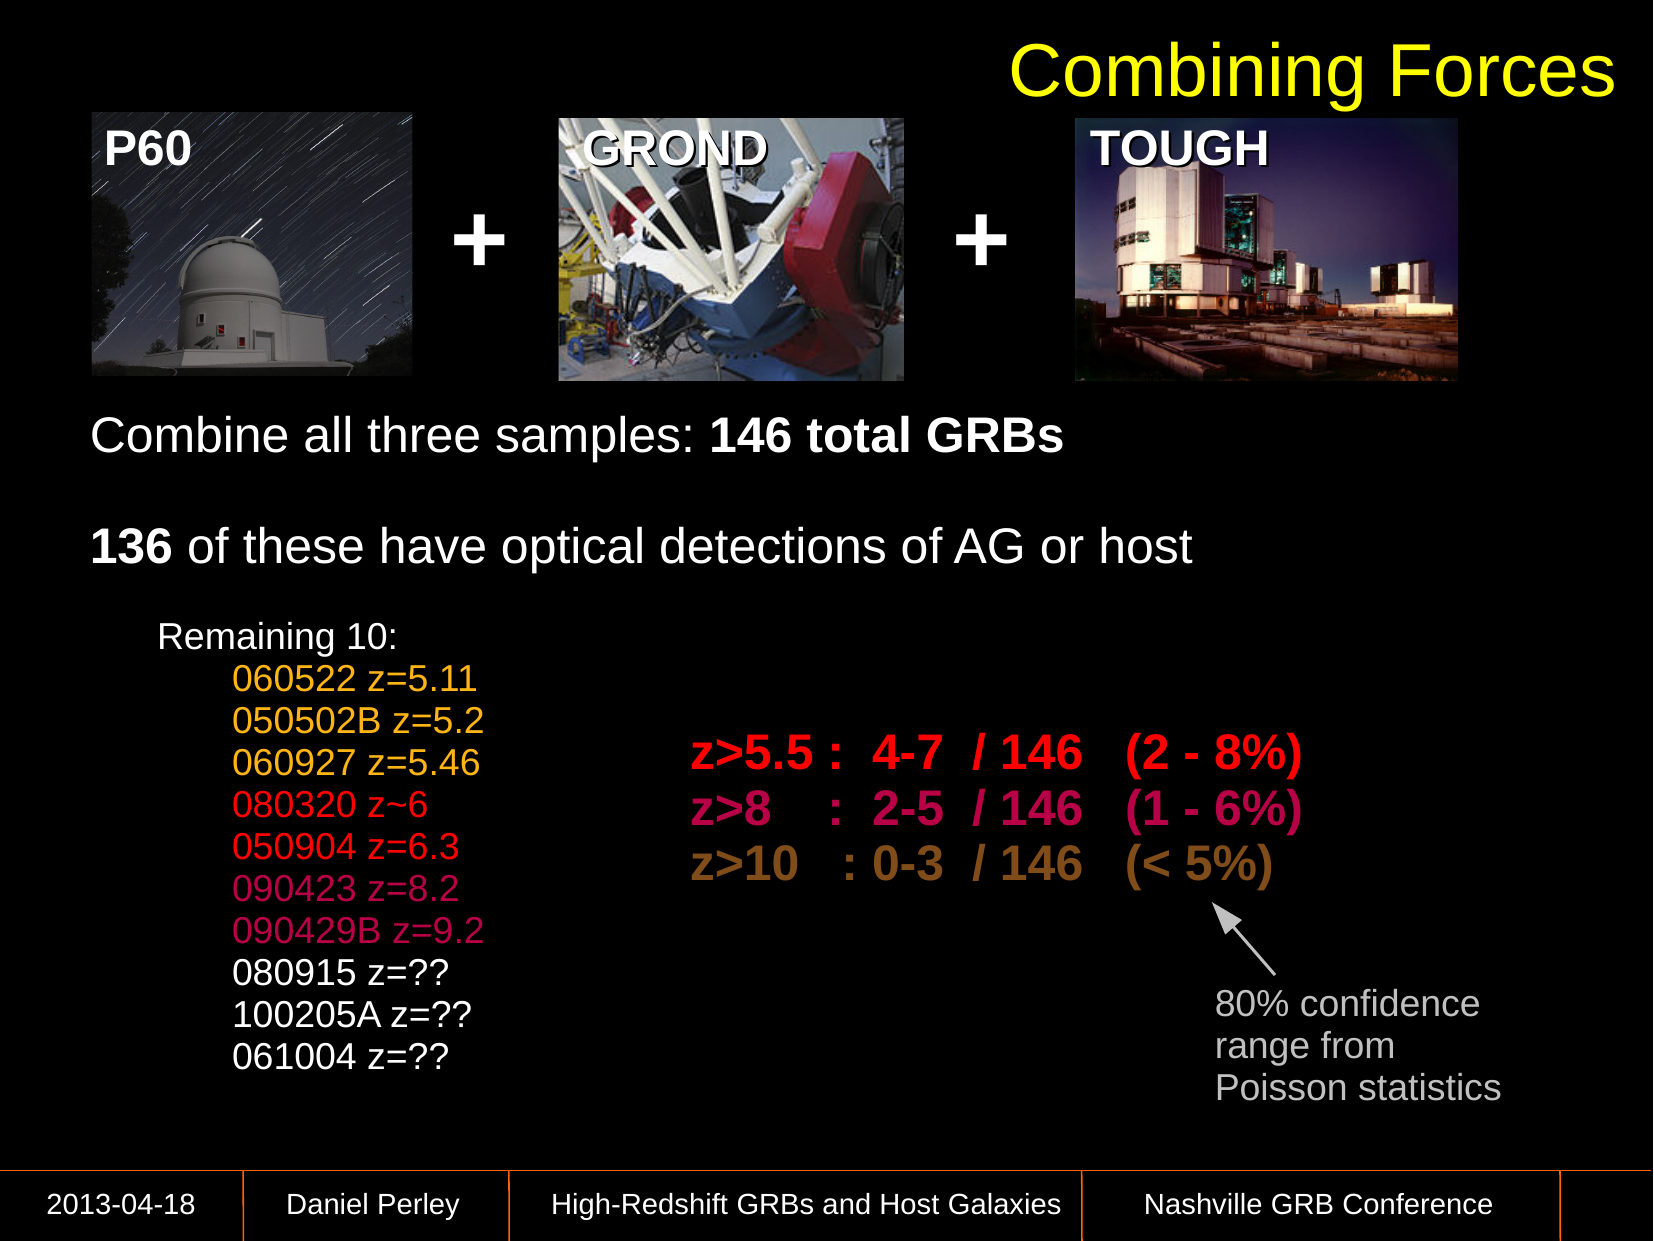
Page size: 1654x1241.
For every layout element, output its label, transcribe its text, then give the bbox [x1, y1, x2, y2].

text_box + [938, 175, 1028, 303]
text_box 80% confidence range from Poisson statistics [1200, 975, 1538, 1116]
text_box Remaining 10: 060522 z=5.11 050502B z=5.2 060927 z=5.46 080320 z~6 050904 z=6.3 090423 z=8.2 090429B z=9.2 080915 z=?? 100205A z=?? 061004 z=?? [142, 607, 668, 1085]
text_box + [436, 175, 526, 303]
picture [558, 118, 904, 381]
picture [1075, 118, 1458, 381]
text_box TOUGH [1075, 112, 1296, 184]
picture [91, 112, 413, 376]
text_box z>5.5 : 4-7 / 146 (2 - 8%) z>8 : 2-5 / 146 (1 - 6%) z>10 : 0-3 / 146 (< 5%) [675, 716, 1350, 899]
text_box Combine all three samples: 146 total GRBs 136 of these have optical detections of AG or host [75, 399, 1388, 582]
text_box P60 [88, 112, 277, 184]
text_box GROND [567, 112, 788, 184]
title Combining Forces [262, 27, 1618, 114]
